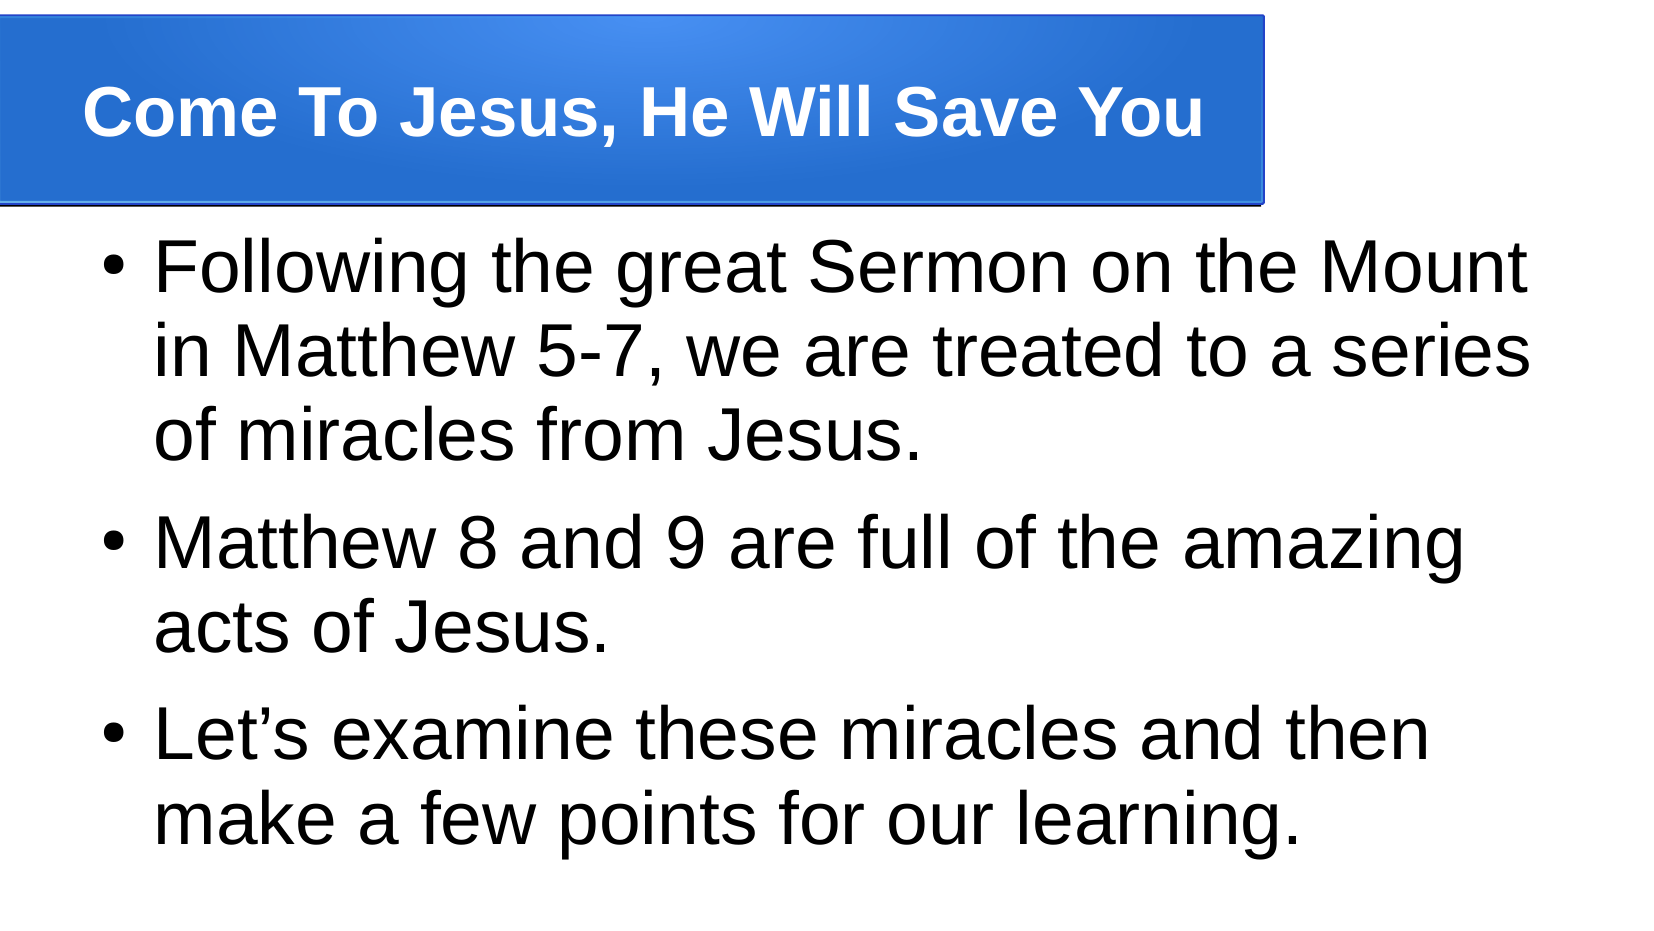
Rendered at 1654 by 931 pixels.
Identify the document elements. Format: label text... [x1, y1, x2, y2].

title Come To Jesus, He Will Save You [82, 35, 1235, 189]
list Following the great Sermon on the Mount in Matthew 5-7, we are treated to a series of miracles from Jesus. Matthew 8 and 9 are full of the amazing acts of Jesus. Let’s examine these miracles and then make a few points for our learning. [82, 224, 1571, 886]
